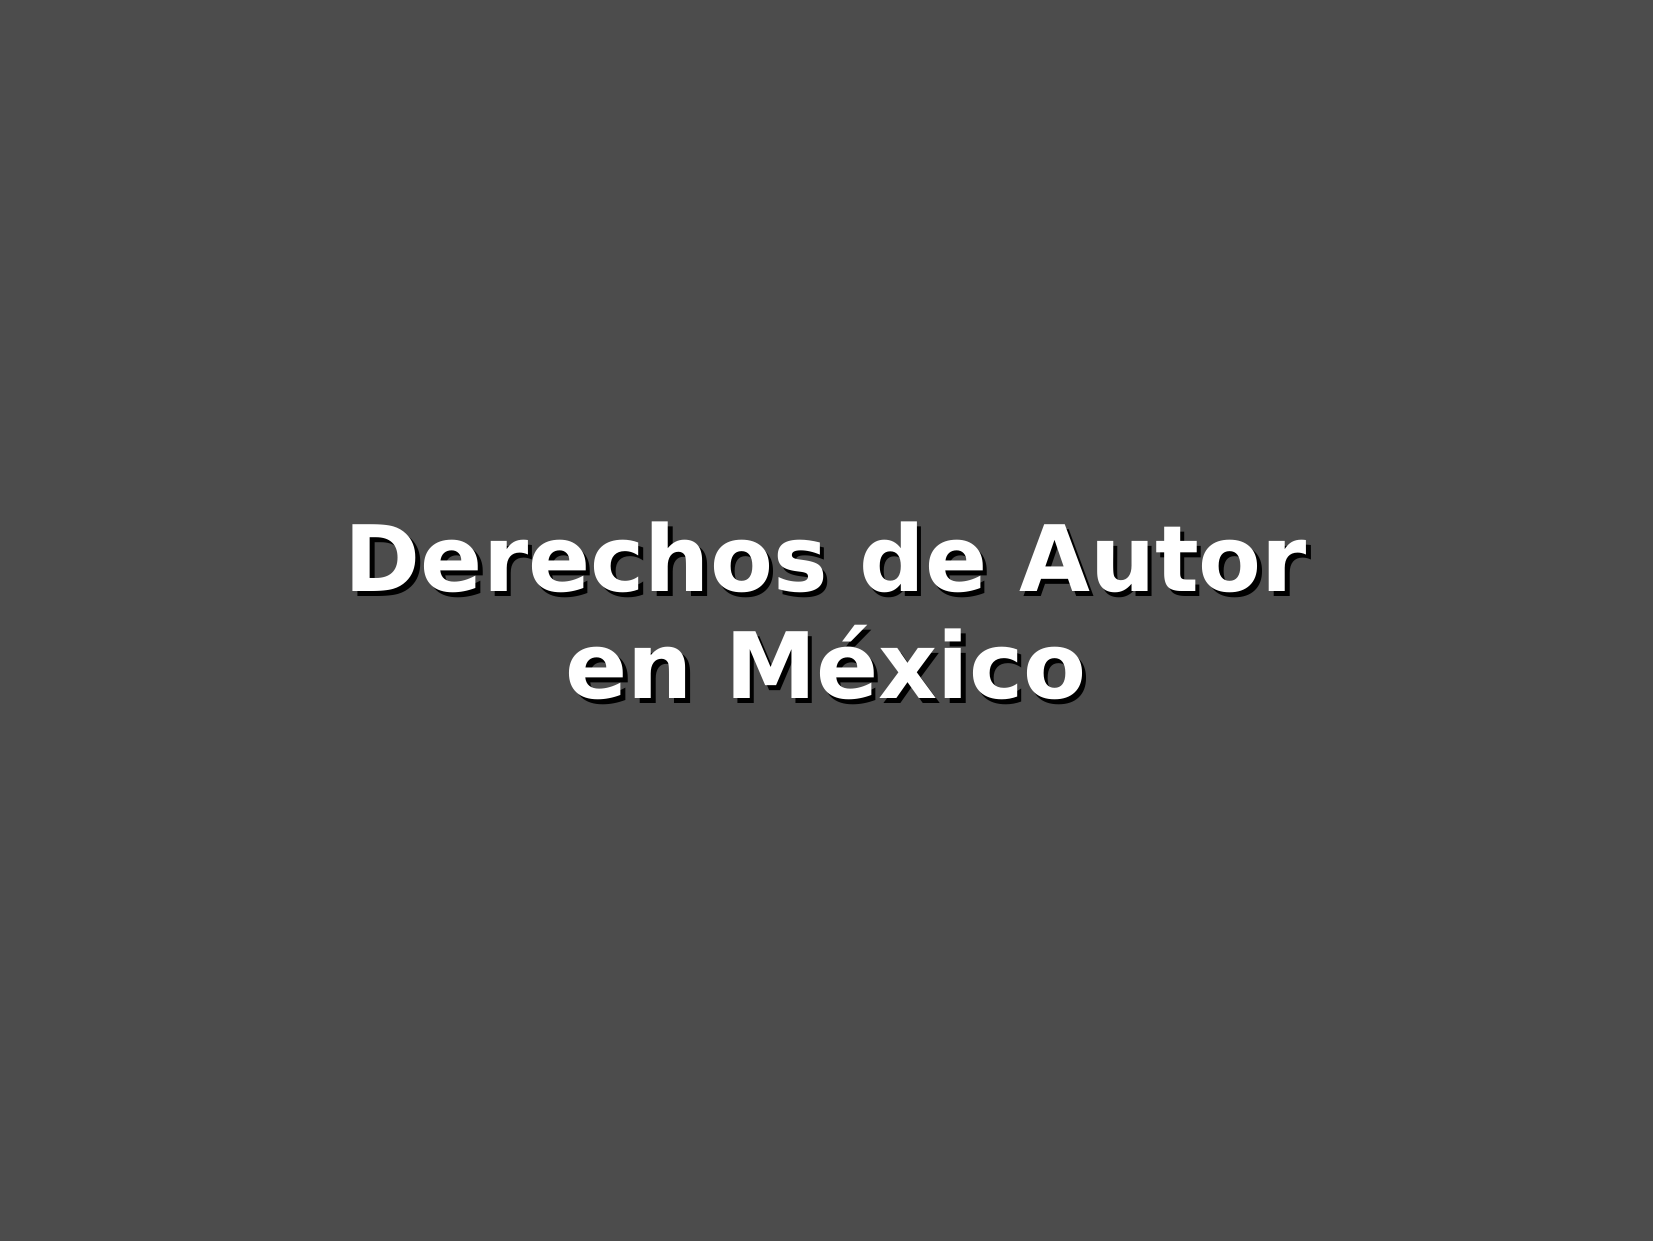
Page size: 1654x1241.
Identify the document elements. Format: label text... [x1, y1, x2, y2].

title Derechos de Autor en México [82, 506, 1571, 721]
